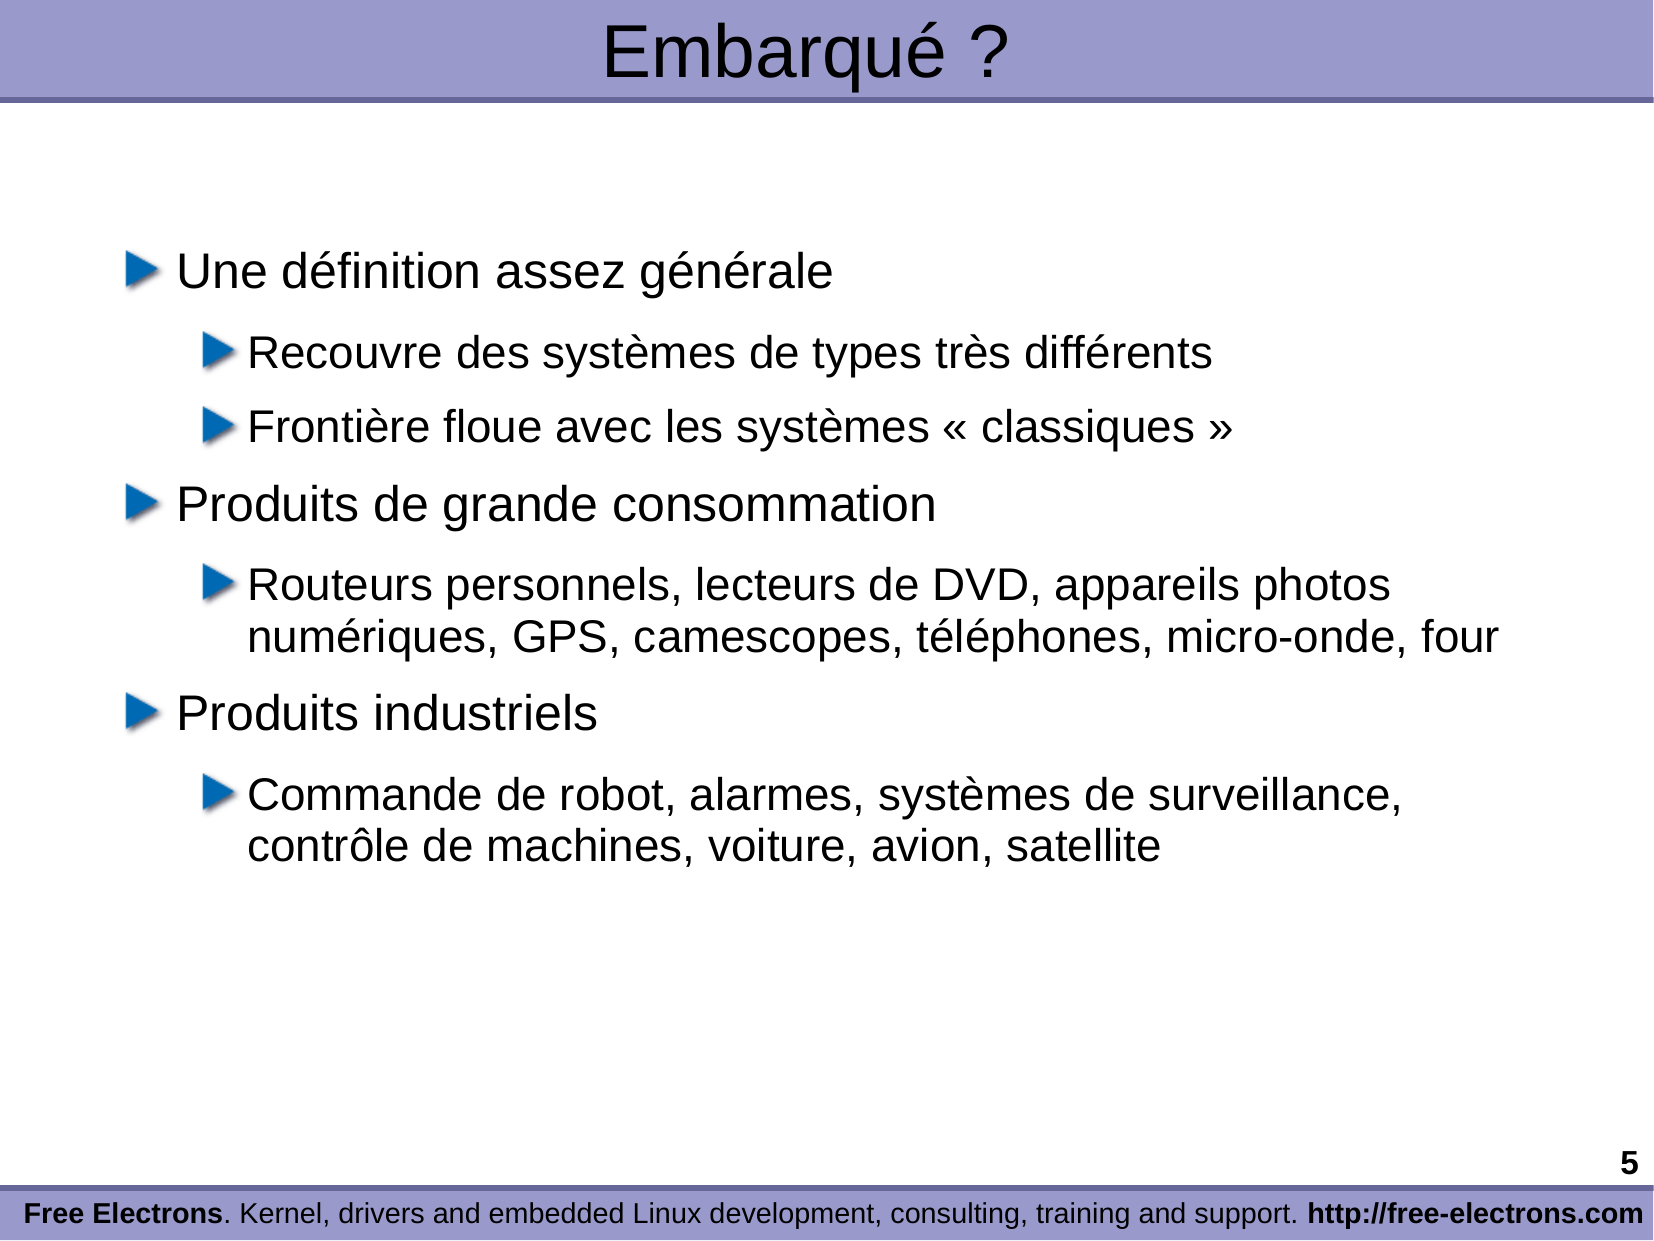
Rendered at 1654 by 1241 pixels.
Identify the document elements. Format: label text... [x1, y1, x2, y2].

title Embarqué ? [60, 4, 1551, 98]
list Une définition assez générale Recouvre des systèmes de types très différents Frontière floue avec les systèmes « classiques » Produits de grande consommation Routeurs personnels, lecteurs de DVD, appareils photos numériques, GPS, camescopes, téléphones, micro-onde, four Produits industriels Commande de robot, alarmes, systèmes de surveillance, contrôle de machines, voiture, avion, satellite [105, 243, 1561, 1070]
